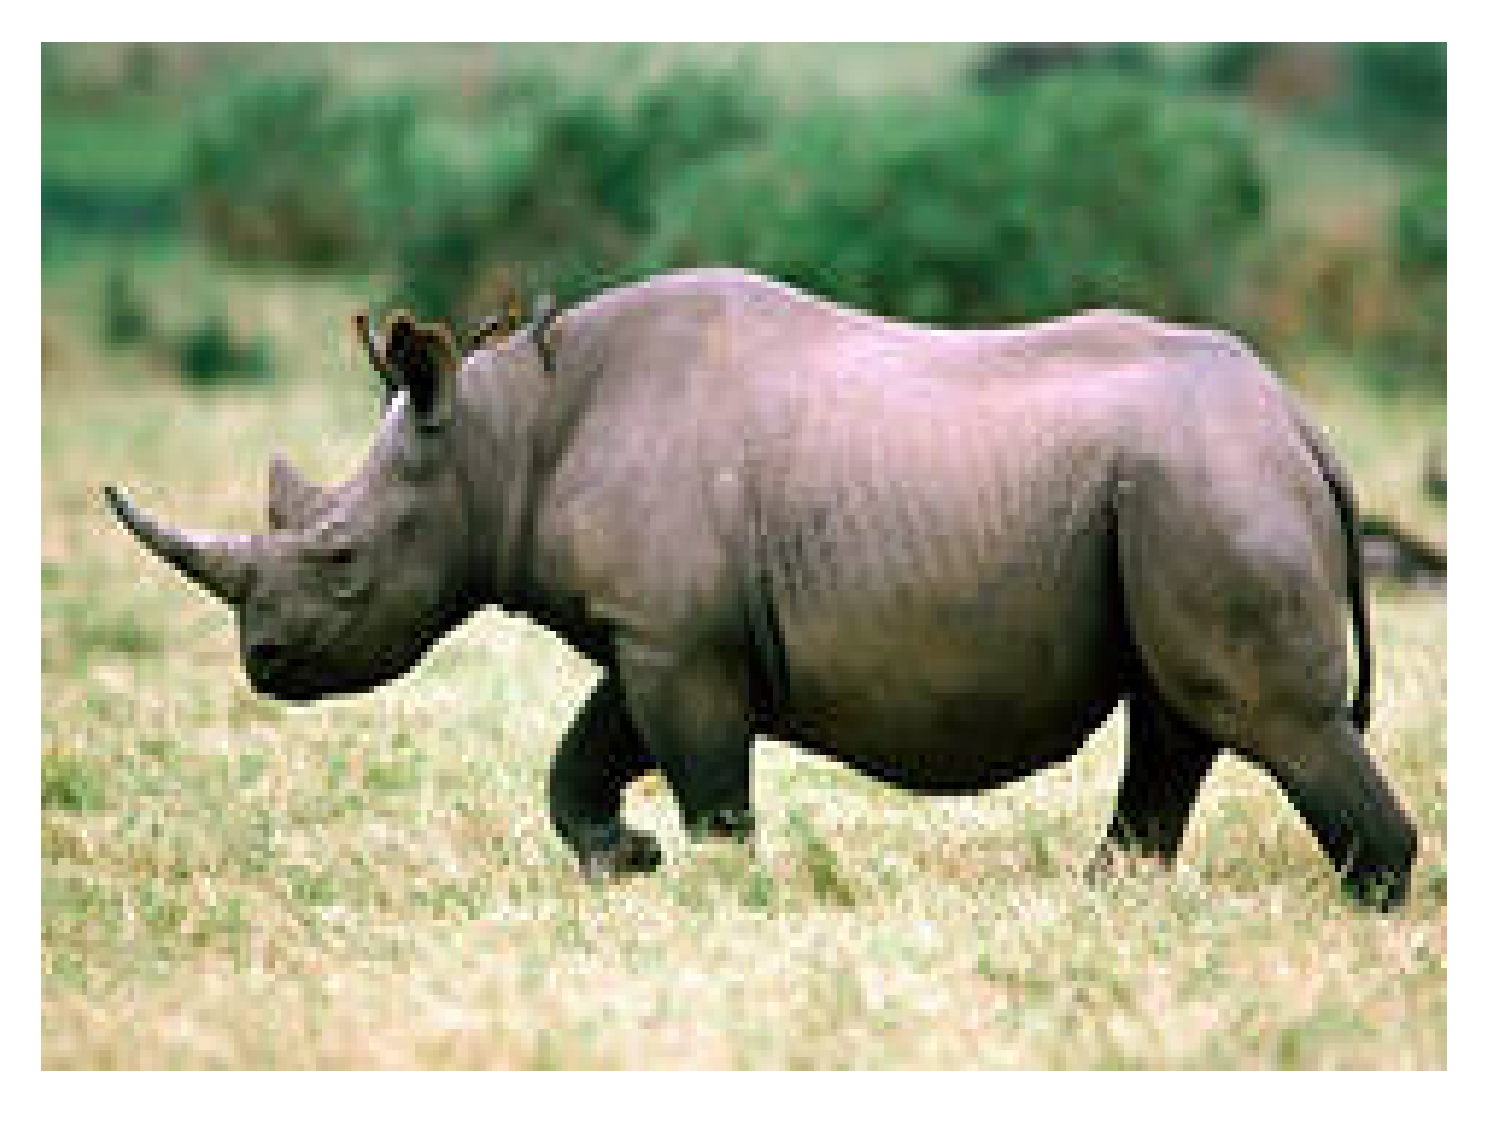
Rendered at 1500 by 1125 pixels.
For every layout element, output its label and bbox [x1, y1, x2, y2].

picture [41, 42, 1447, 1071]
